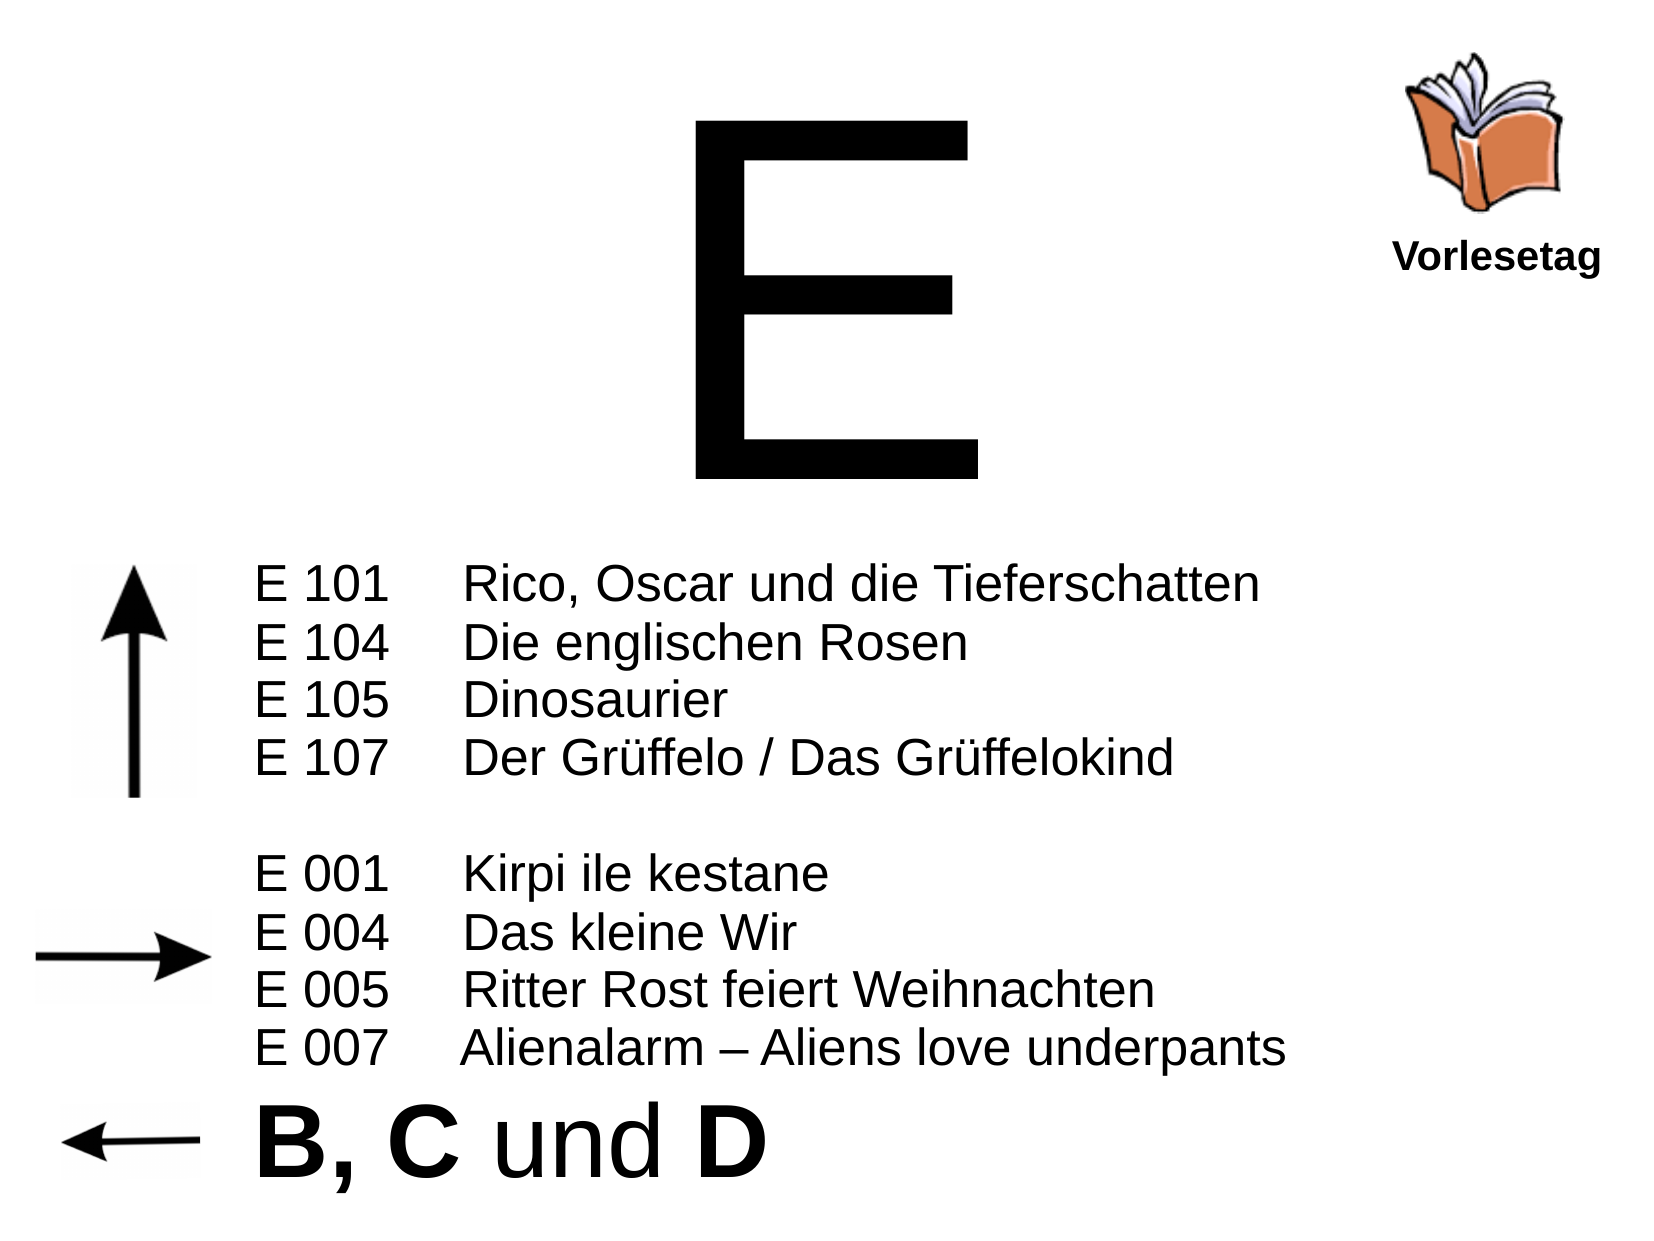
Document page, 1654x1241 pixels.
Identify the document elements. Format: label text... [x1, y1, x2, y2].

picture [35, 909, 212, 1004]
title E 101 Rico, Oscar und die Tieferschatten E 104 Die englischen Rosen E 105 Dinosaurier E 107 Der Grüffelo / Das Grüffelokind E 001 Kirpi ile kestane E 004 Das kleine Wir E 005 Ritter Rost feiert Weihnachten E 007 Alienalarm – Aliens love underpants [253, 709, 1353, 1075]
subtitle E [82, 0, 1571, 709]
picture [71, 564, 197, 798]
title Vorlesetag [1391, 144, 1654, 367]
picture [1405, 52, 1565, 144]
picture [60, 1102, 201, 1180]
title B, C und D [253, 1024, 1270, 1241]
